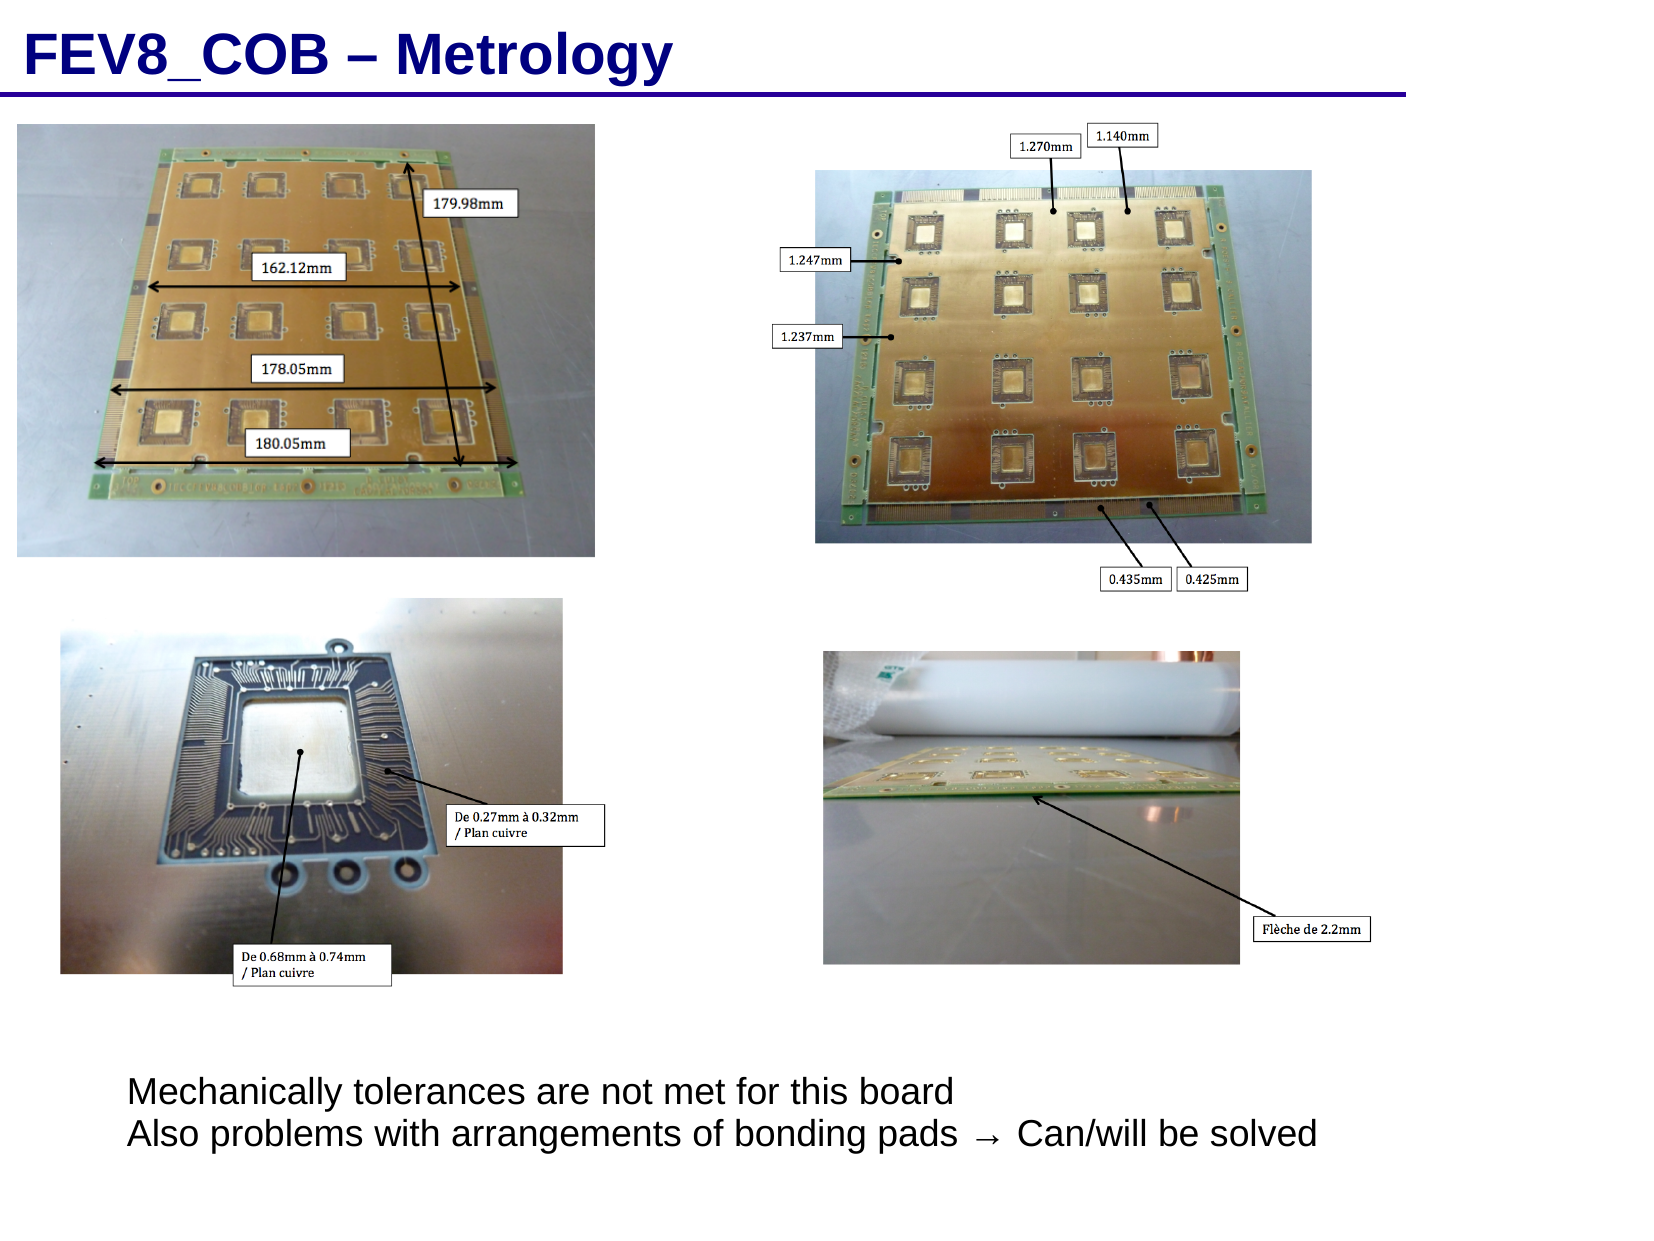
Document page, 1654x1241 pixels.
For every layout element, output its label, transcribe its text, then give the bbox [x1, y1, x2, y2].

text_box Mechanically tolerances are not met for this board Also problems with arrangements of bonding pads → Can/will be solved [112, 1062, 1337, 1162]
picture [754, 113, 1332, 601]
picture [42, 589, 621, 1004]
picture [816, 649, 1394, 974]
title FEV8_COB – Metrology [23, 13, 1512, 95]
picture [17, 123, 596, 560]
